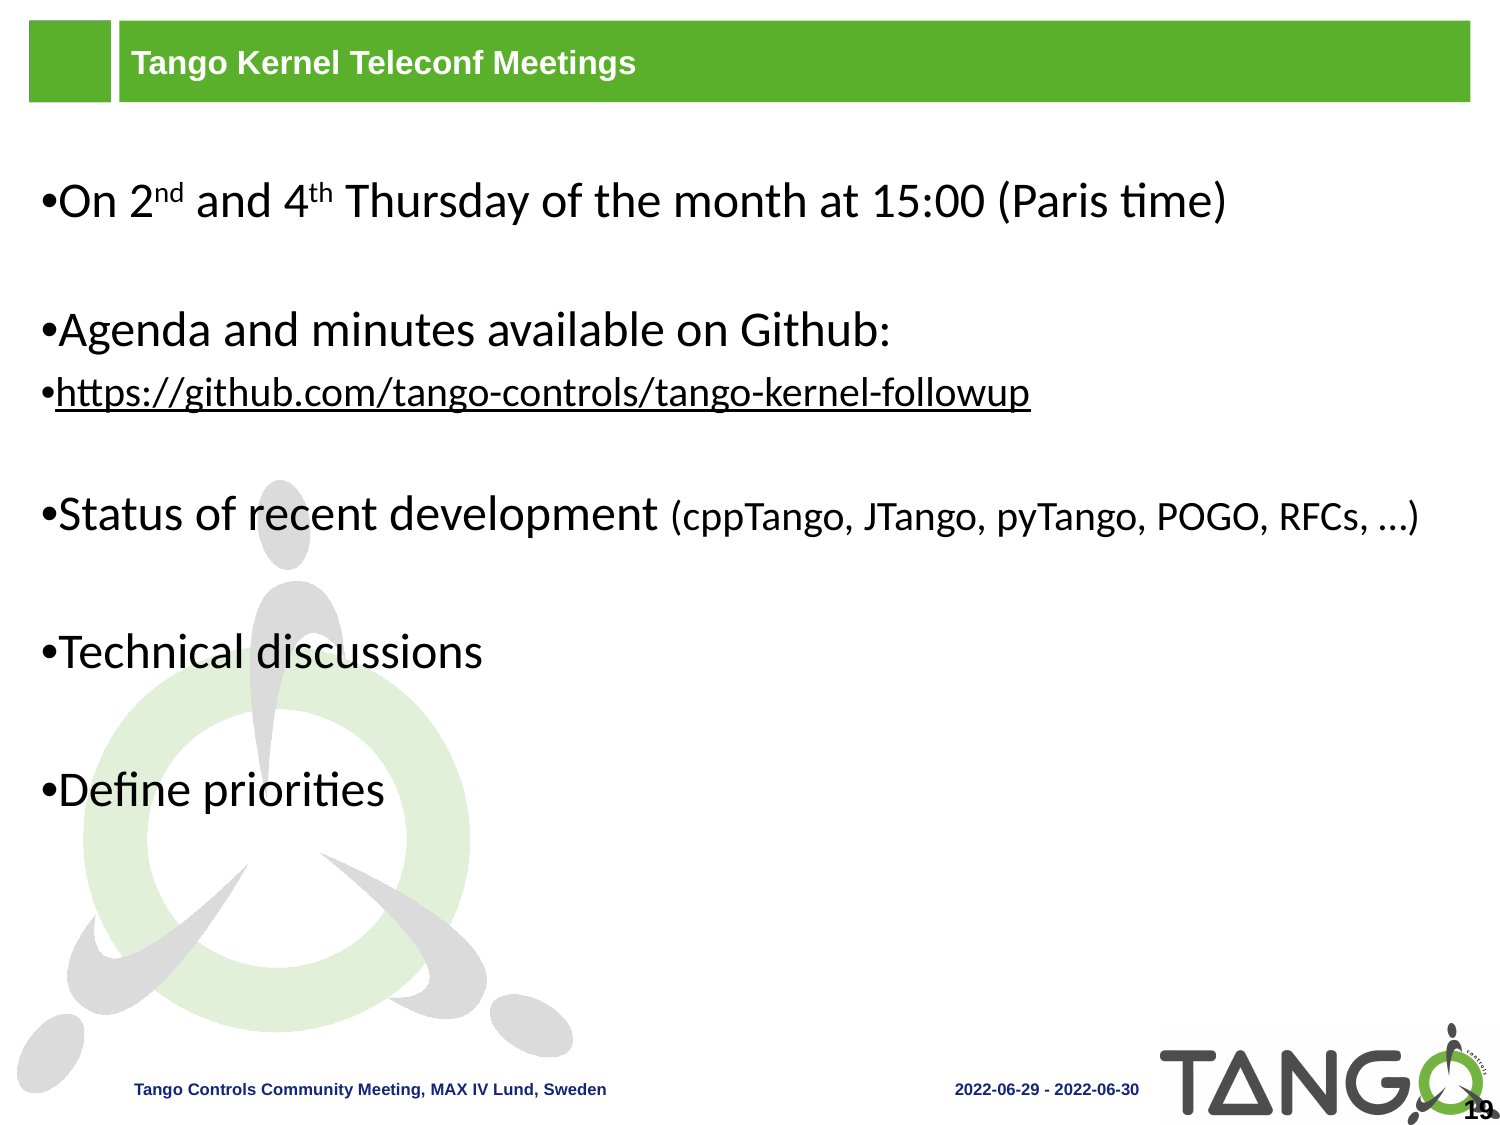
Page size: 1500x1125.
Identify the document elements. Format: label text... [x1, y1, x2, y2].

title Tango Kernel Teleconf Meetings [119, 20, 1471, 103]
slide_number <number> [1403, 1038, 1494, 1125]
list •On 2nd and 4th Thursday of the month at 15:00 (Paris time) •Agenda and minutes available on Github: •https://github.com/tango-controls/tango-kernel-followup •Status of recent development (cppTango, JTango, pyTango, POGO, RFCs, …) •Technical discussions •Define priorities [40, 158, 1460, 921]
picture [1160, 1023, 1500, 1125]
picture [17, 480, 573, 1093]
